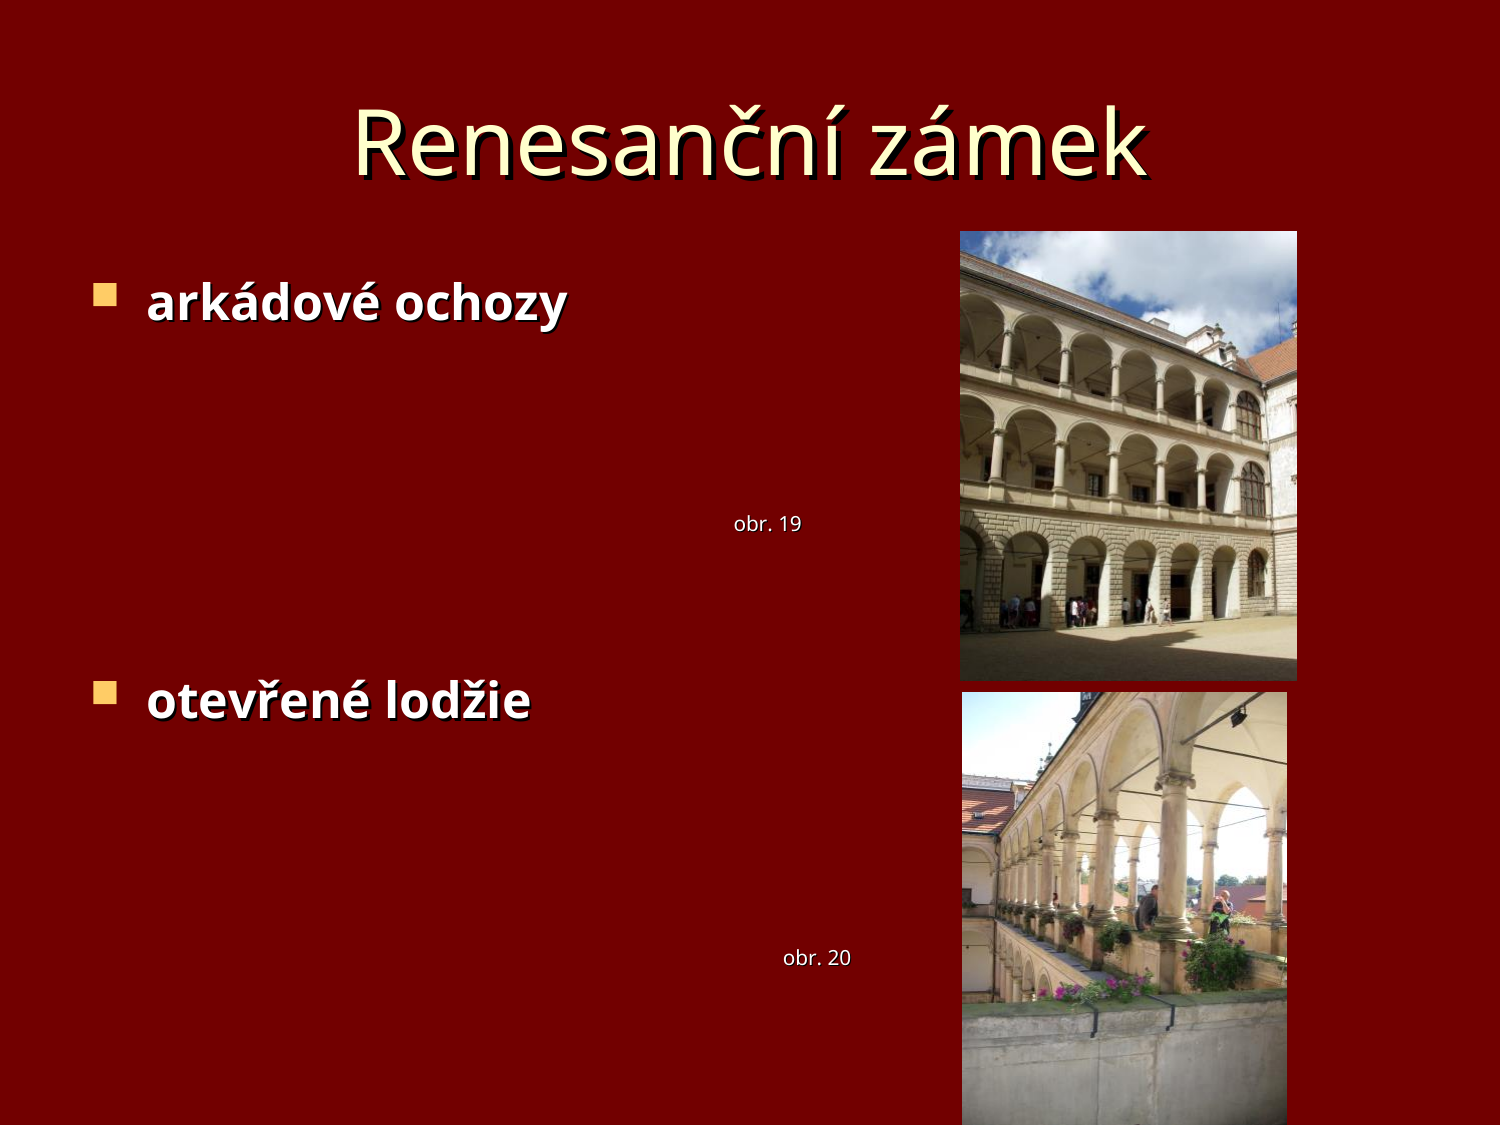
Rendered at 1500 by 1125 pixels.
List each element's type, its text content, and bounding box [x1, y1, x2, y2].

text_box [962, 692, 1287, 1125]
text_box [960, 231, 1297, 681]
title Renesanční zámek [75, 45, 1426, 233]
list arkádové ochozy obr. 19 otevřené lodžie obr. 20 [74, 262, 939, 1001]
